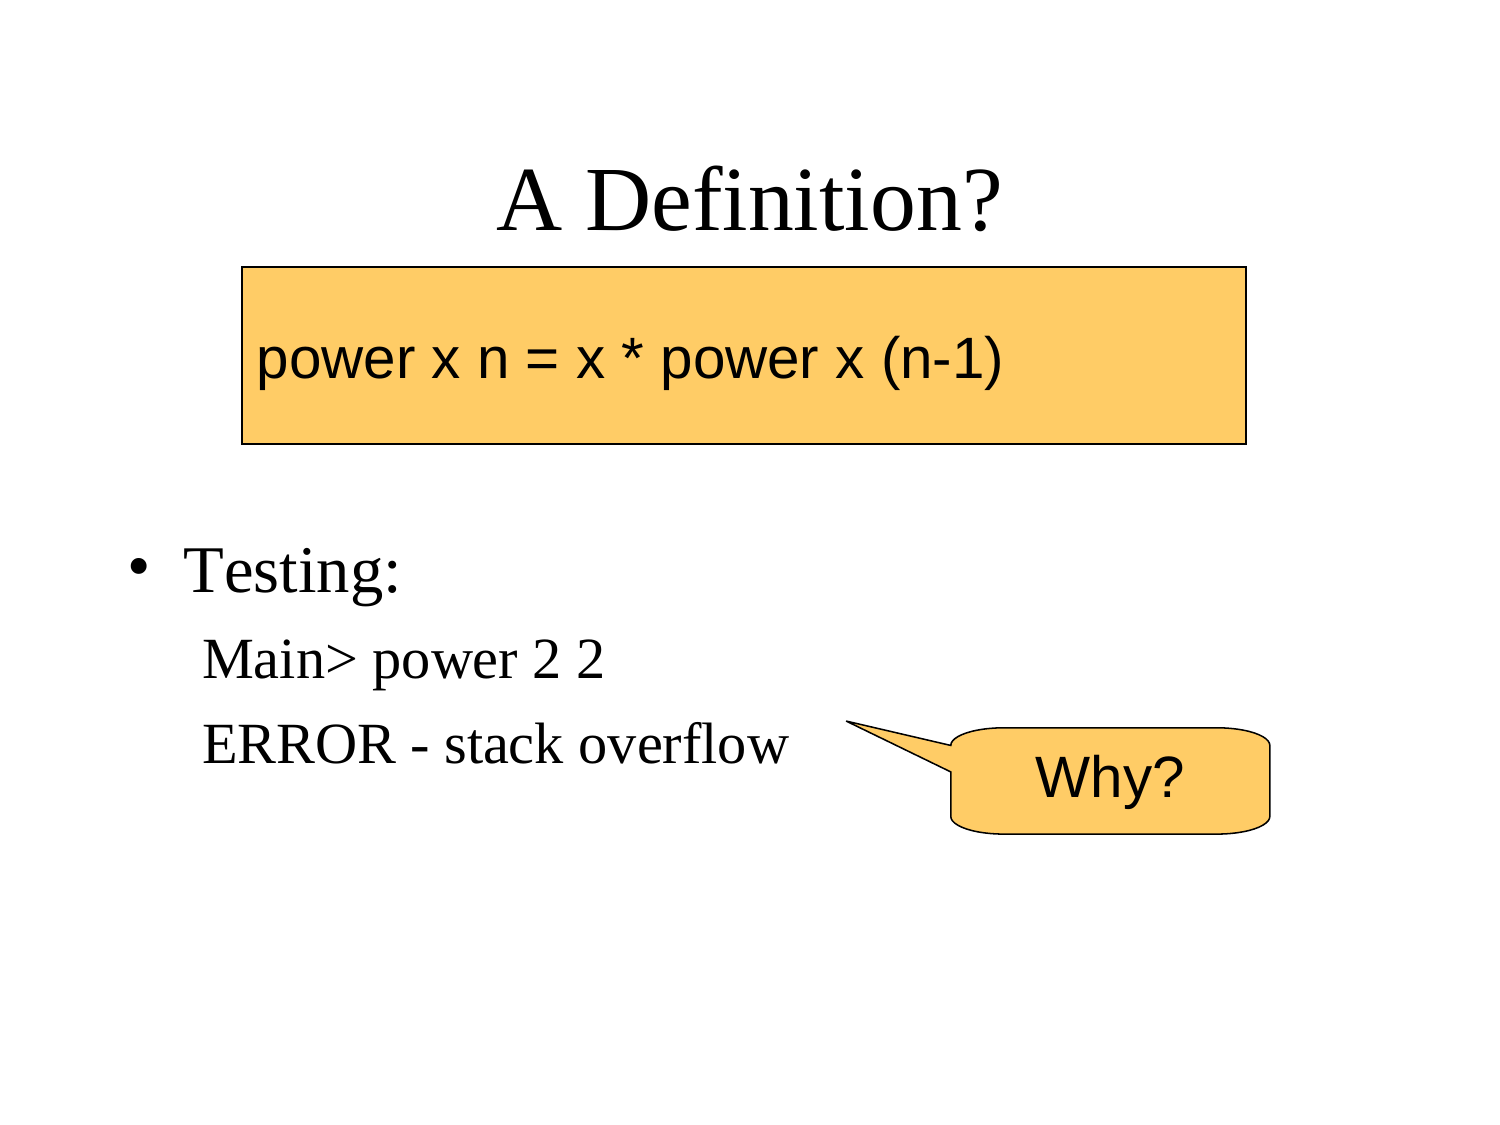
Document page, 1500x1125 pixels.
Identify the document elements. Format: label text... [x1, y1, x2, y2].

list Testing: Main> power 2 2 ERROR - stack overflow [112, 324, 1388, 1000]
text_box Why? [846, 721, 1270, 835]
title A Definition? [112, 99, 1388, 288]
text_box power x n = x * power x (n-1) [242, 267, 1247, 445]
